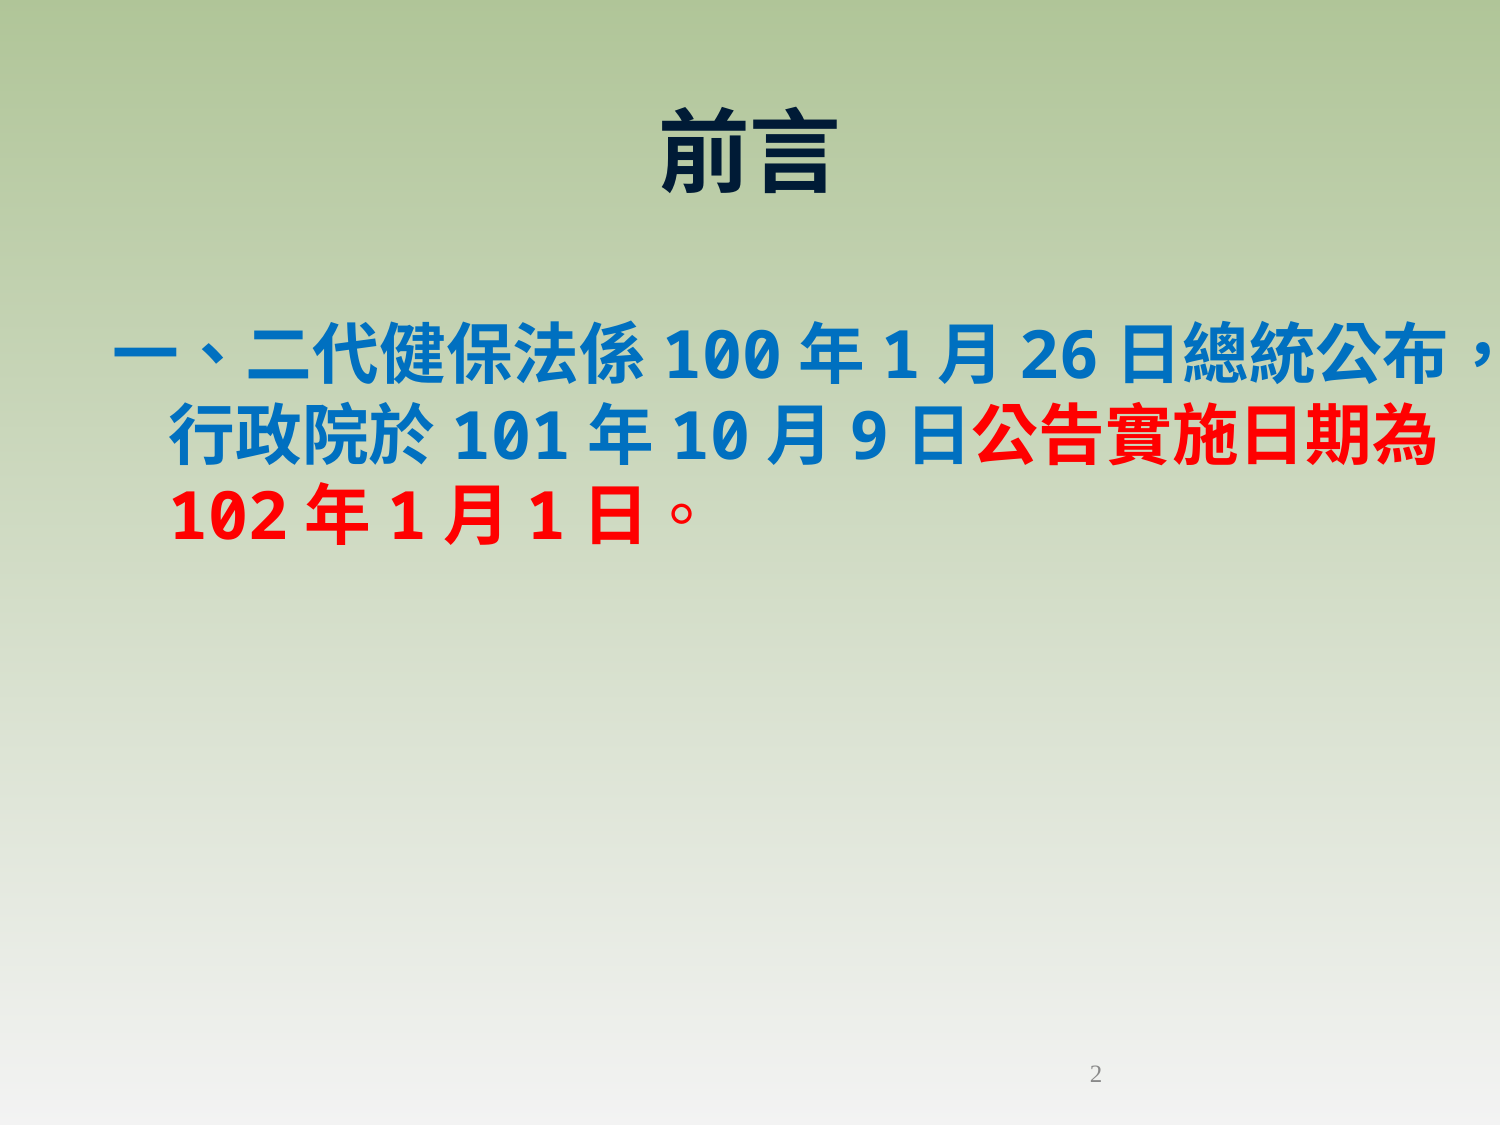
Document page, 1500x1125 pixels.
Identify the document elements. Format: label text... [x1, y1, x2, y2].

text_box 2 [1074, 1042, 1426, 1103]
list 一、二代健保法係100年1月26日總統公布，行政院於101年10月9日公告實施日期為102年1月1日。 [41, 208, 1477, 1035]
title 前言 [75, 66, 1426, 208]
